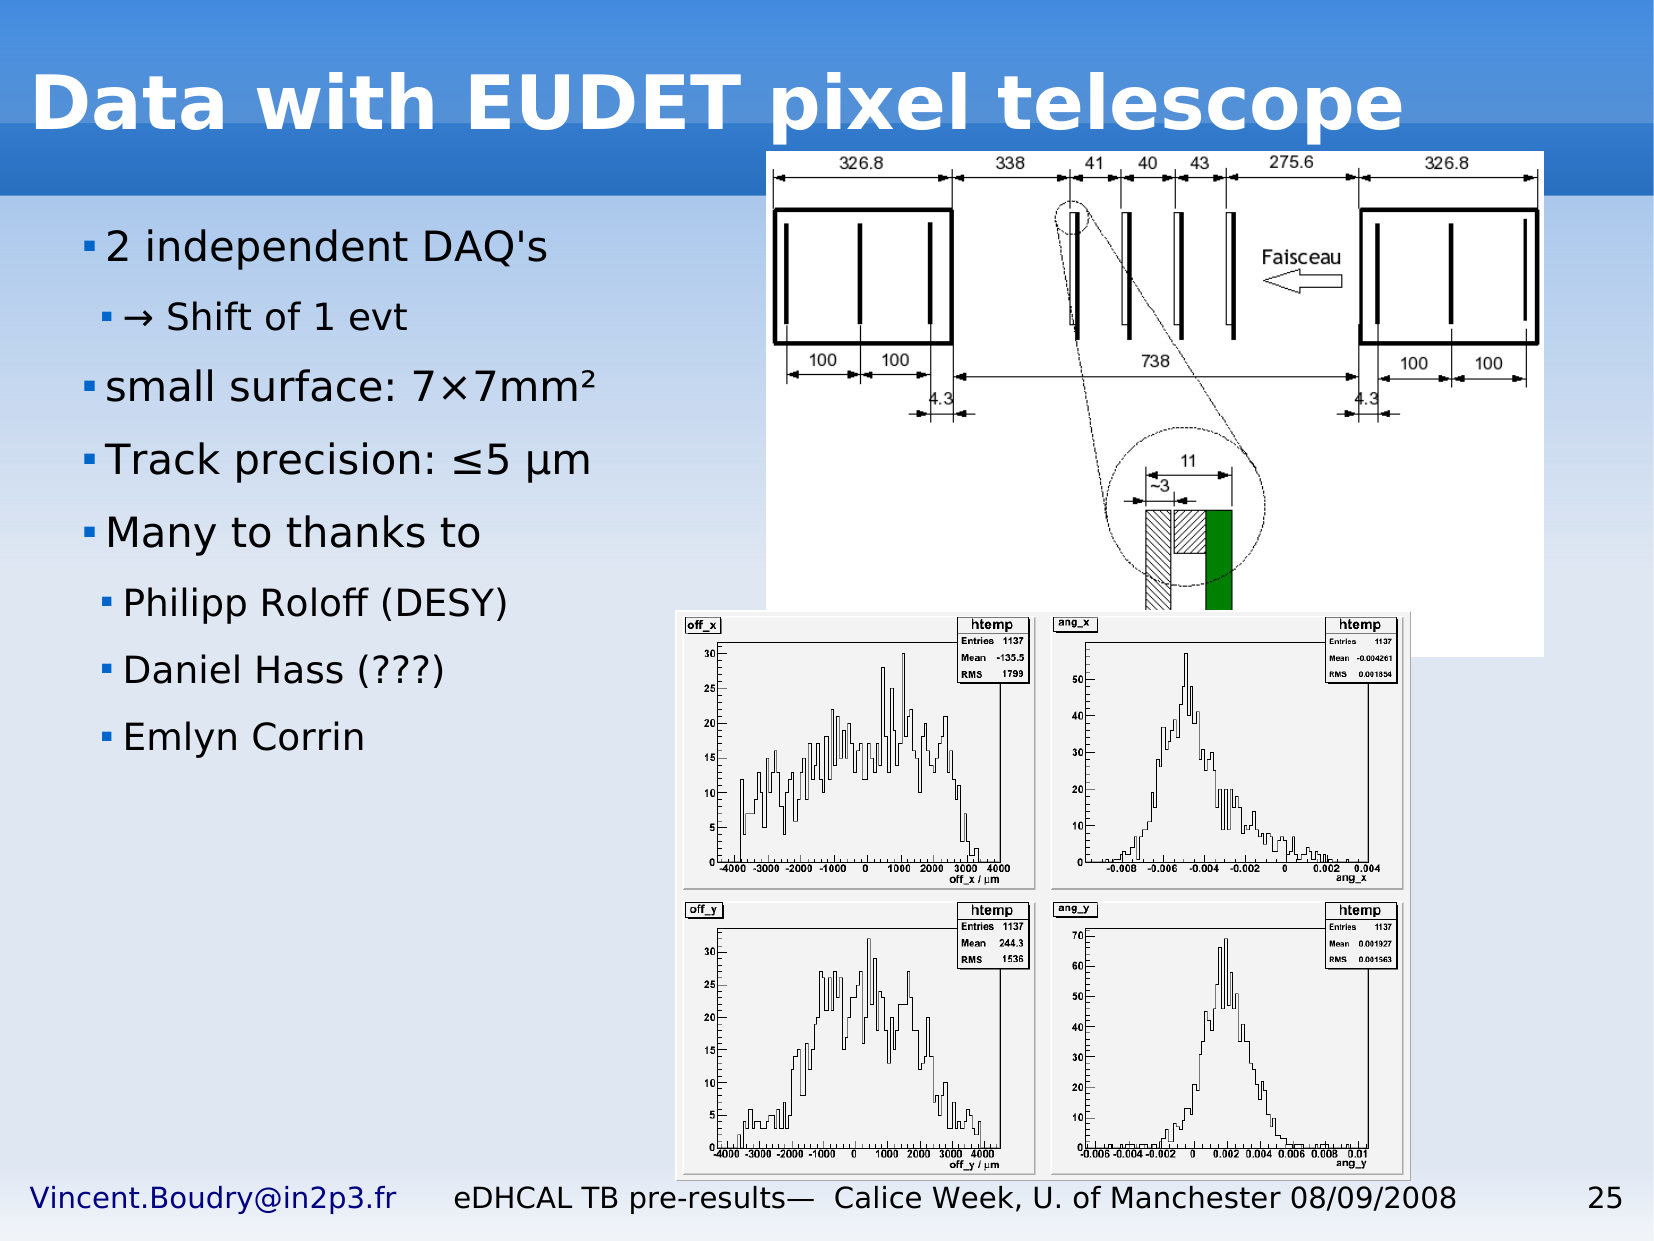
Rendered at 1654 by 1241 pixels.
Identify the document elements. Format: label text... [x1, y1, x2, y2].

title Data with EUDET pixel telescope [29, 0, 1654, 207]
picture [0, 0, 1654, 1241]
list 2 independent DAQ's → Shift of 1 evt small surface: 7×7mm² Track precision: ≤5 μm Many to thanks to Philipp Roloff (DESY) Daniel Hass (???) Emlyn Corrin [66, 222, 655, 1124]
